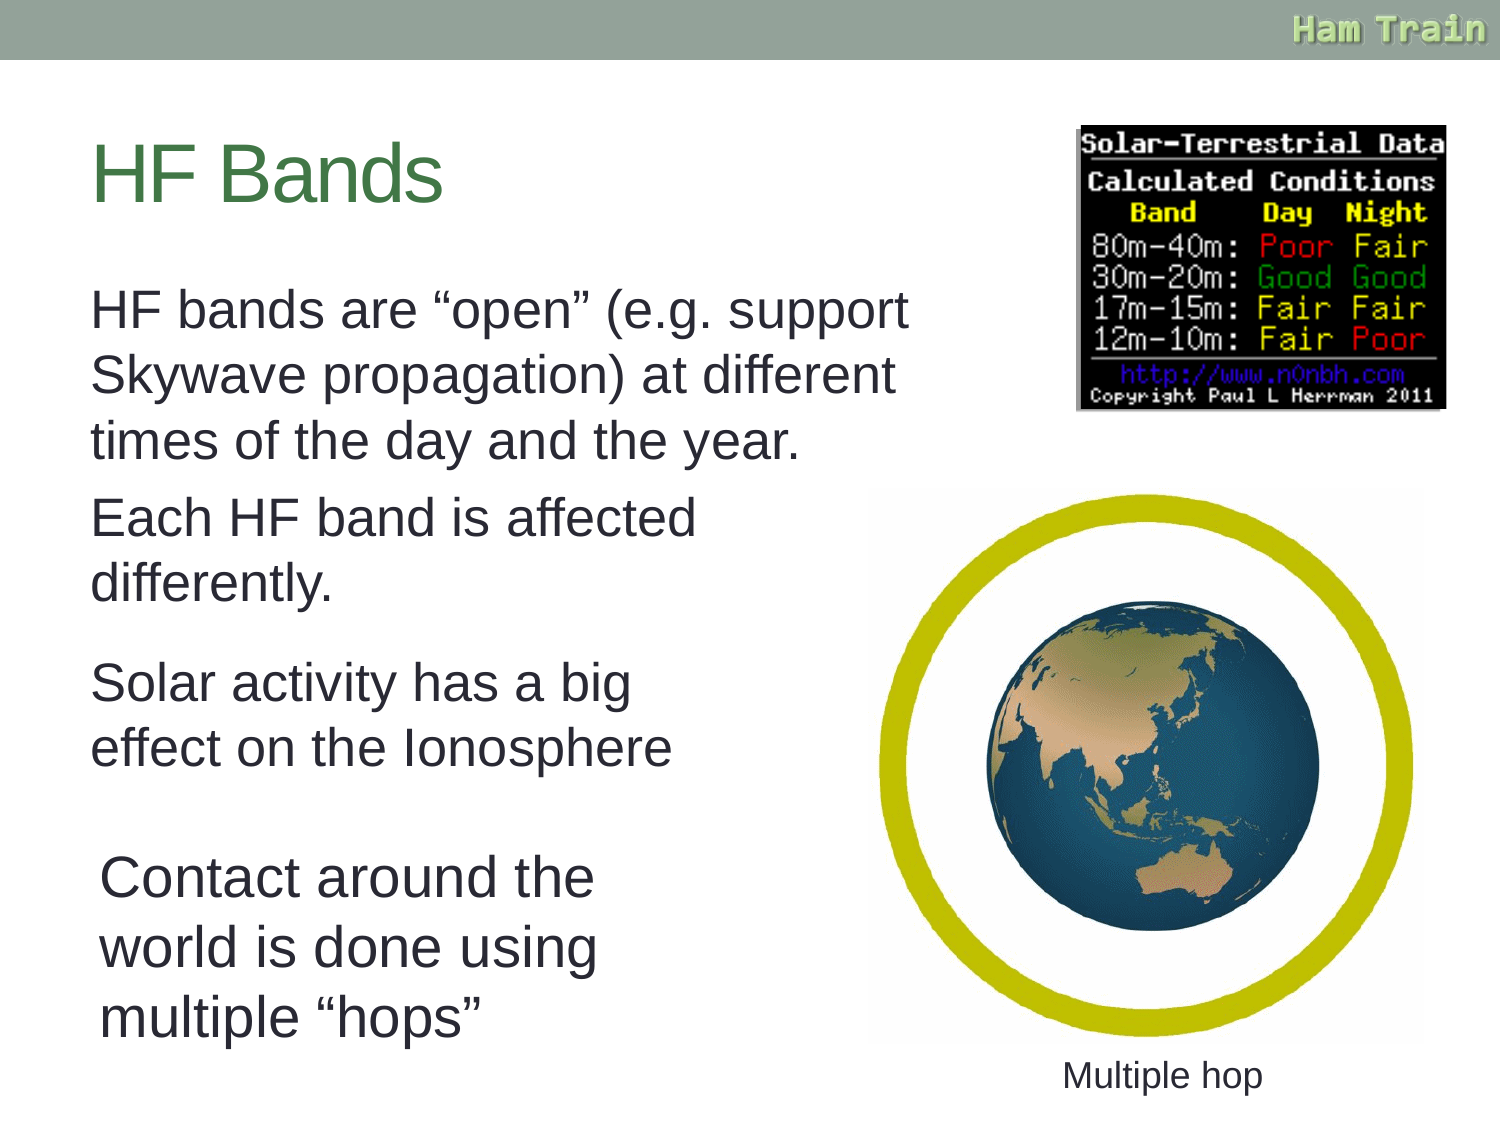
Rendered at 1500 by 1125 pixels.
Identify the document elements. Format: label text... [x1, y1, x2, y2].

title HF Bands [75, 87, 1426, 251]
text_box Contact around the world is done using multiple “hops” [84, 847, 735, 1059]
text_box Multiple hop [1047, 1044, 1279, 1104]
picture [1080, 125, 1447, 409]
list HF bands are “open” (e.g. support Skywave propagation) at different times of the day and the year. Each HF band is affected differently. [75, 267, 951, 847]
picture [868, 488, 1424, 1044]
